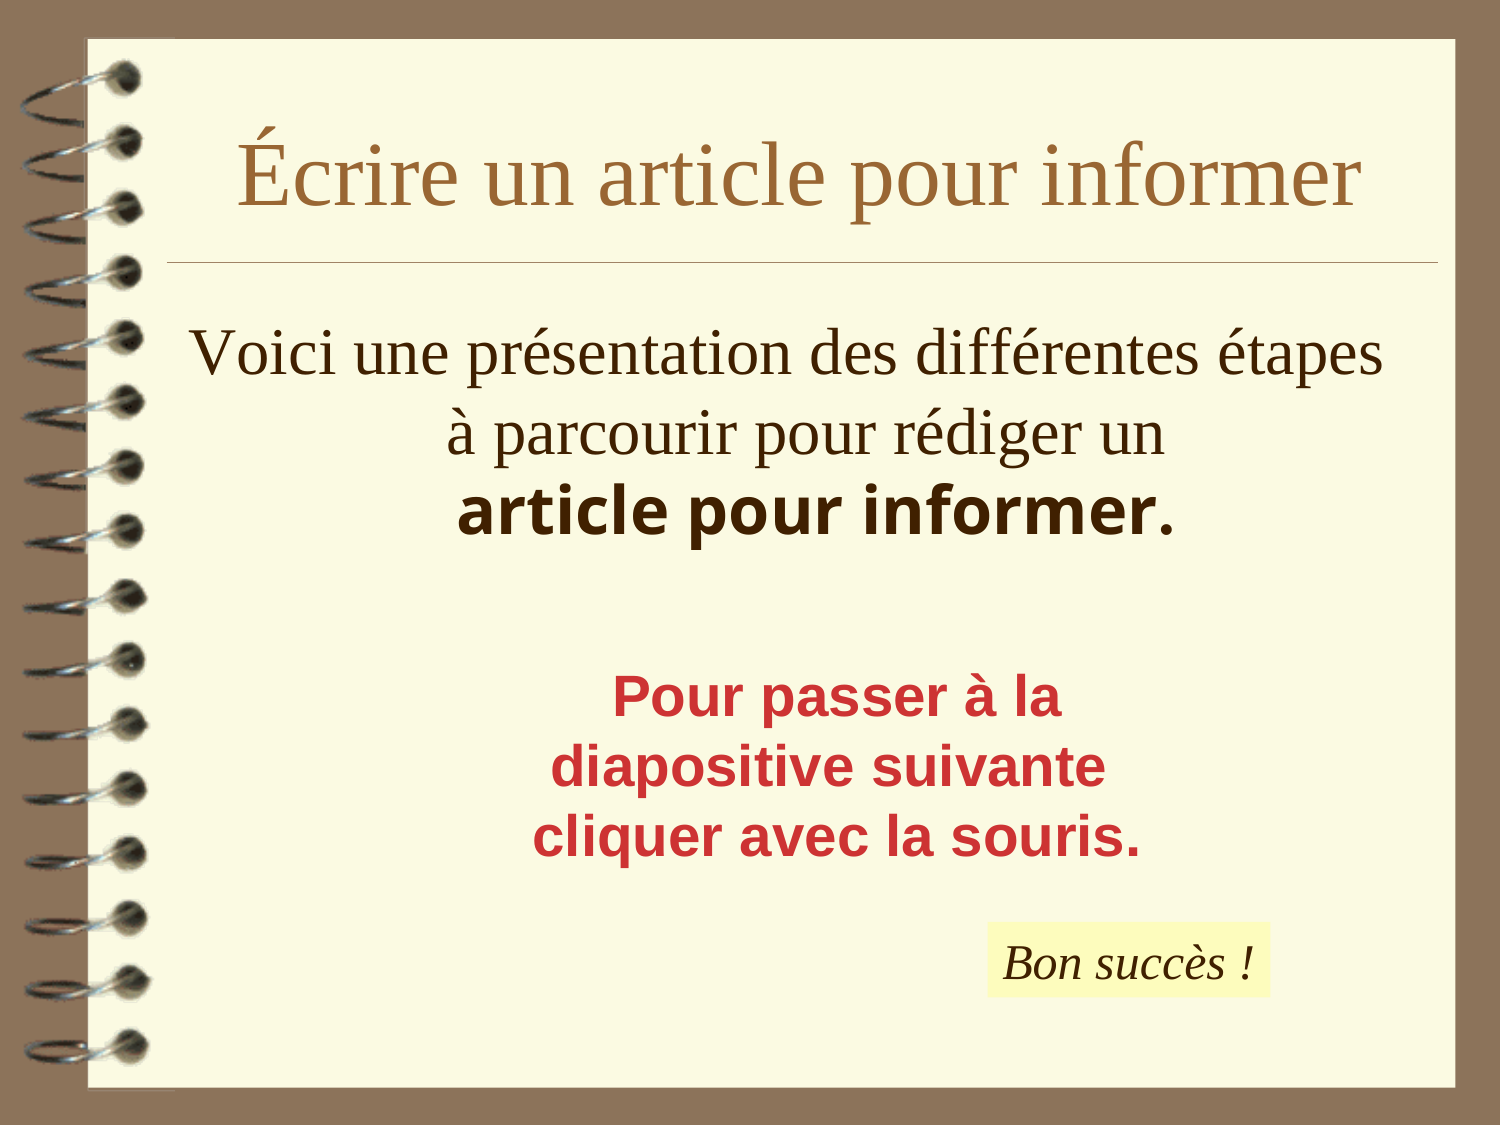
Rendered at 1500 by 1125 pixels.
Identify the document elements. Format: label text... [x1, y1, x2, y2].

picture [0, 0, 175, 1125]
text_box Bon succès ! [987, 921, 1271, 998]
list Voici une présentation des différentes étapes à parcourir pour rédiger un article pour informer. [162, 299, 1413, 650]
text_box Pour passer à la diapositive suivante cliquer avec la souris. [437, 649, 1238, 946]
title Écrire un article pour informer [162, 74, 1438, 263]
